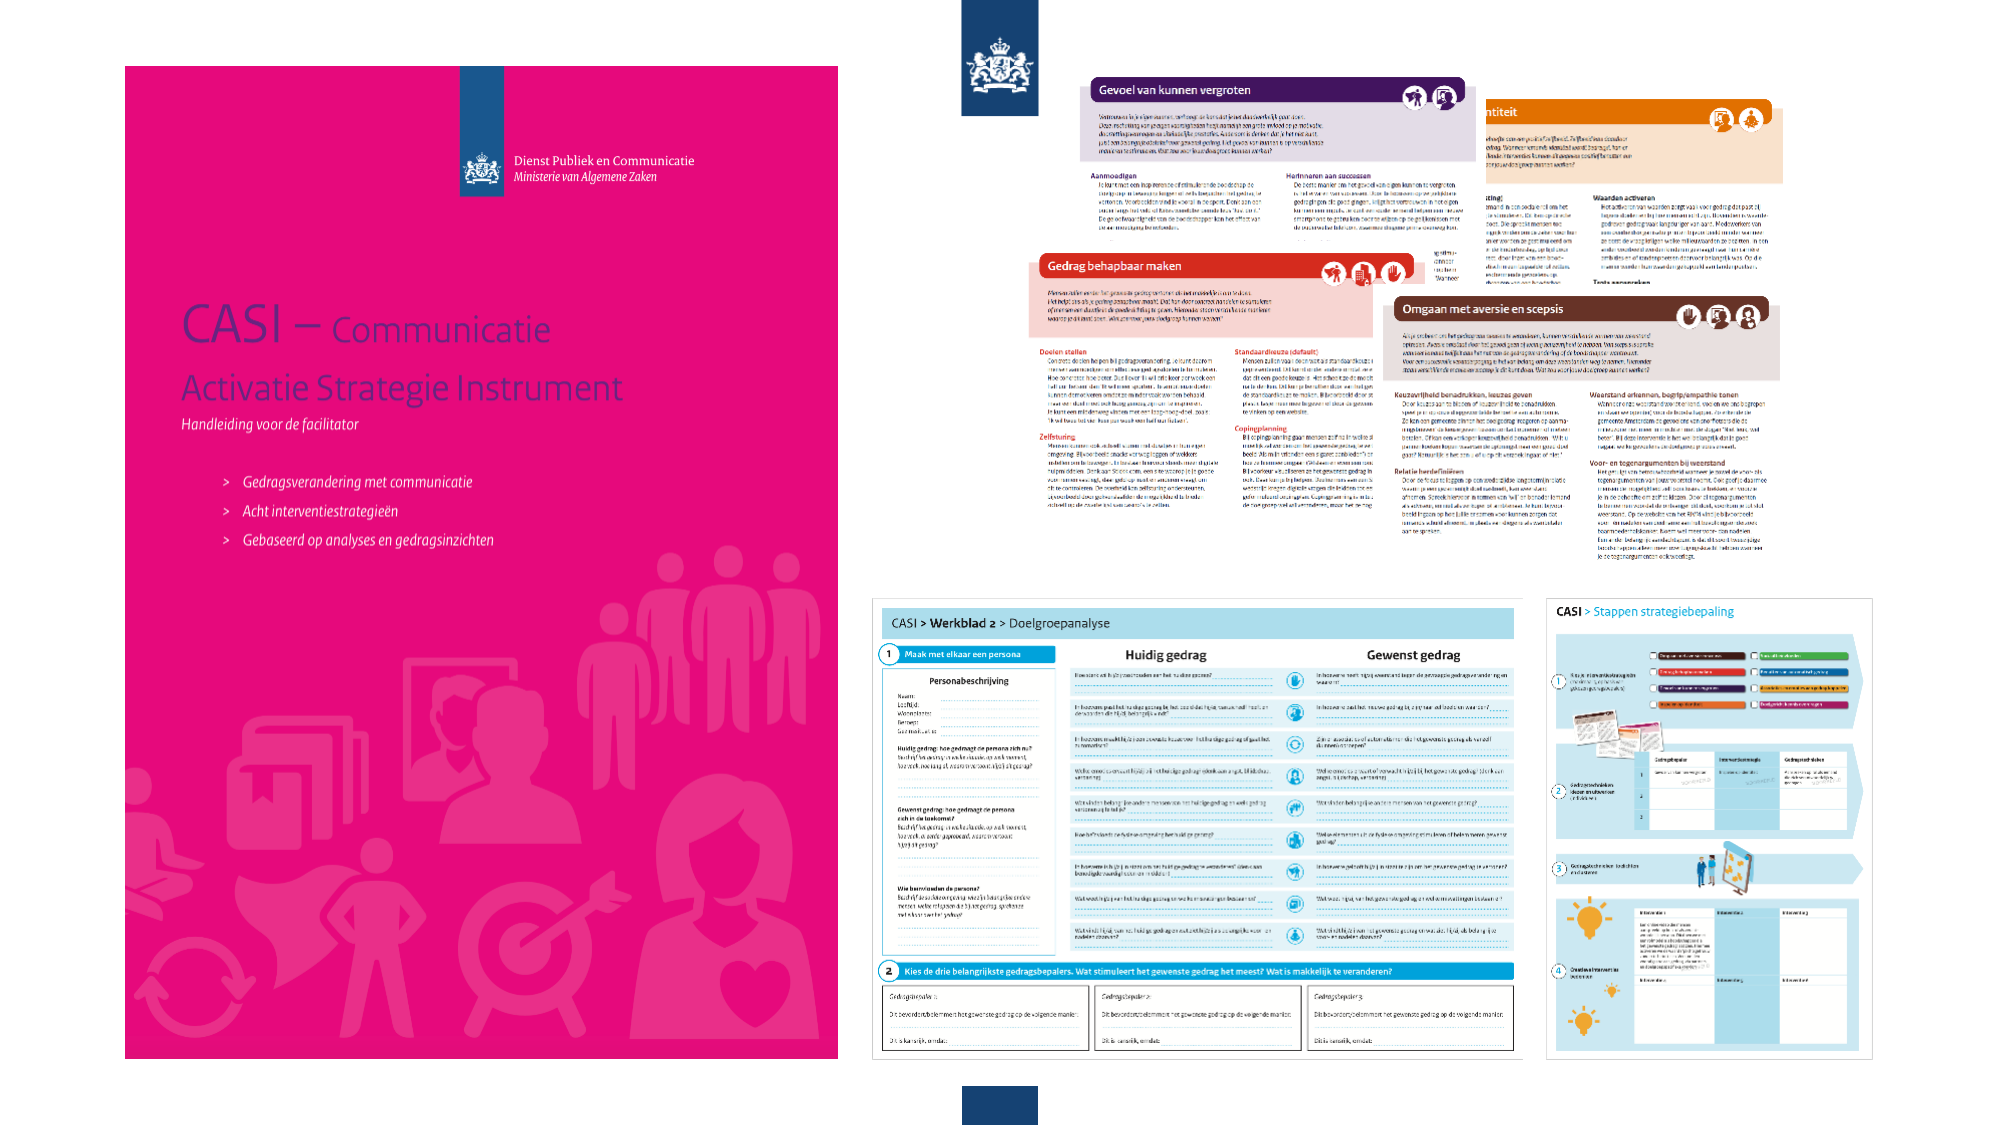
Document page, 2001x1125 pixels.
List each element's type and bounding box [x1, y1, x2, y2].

picture [125, 65, 839, 1060]
picture [872, 598, 1523, 1060]
picture [1018, 65, 1793, 578]
picture [1546, 598, 1873, 1060]
